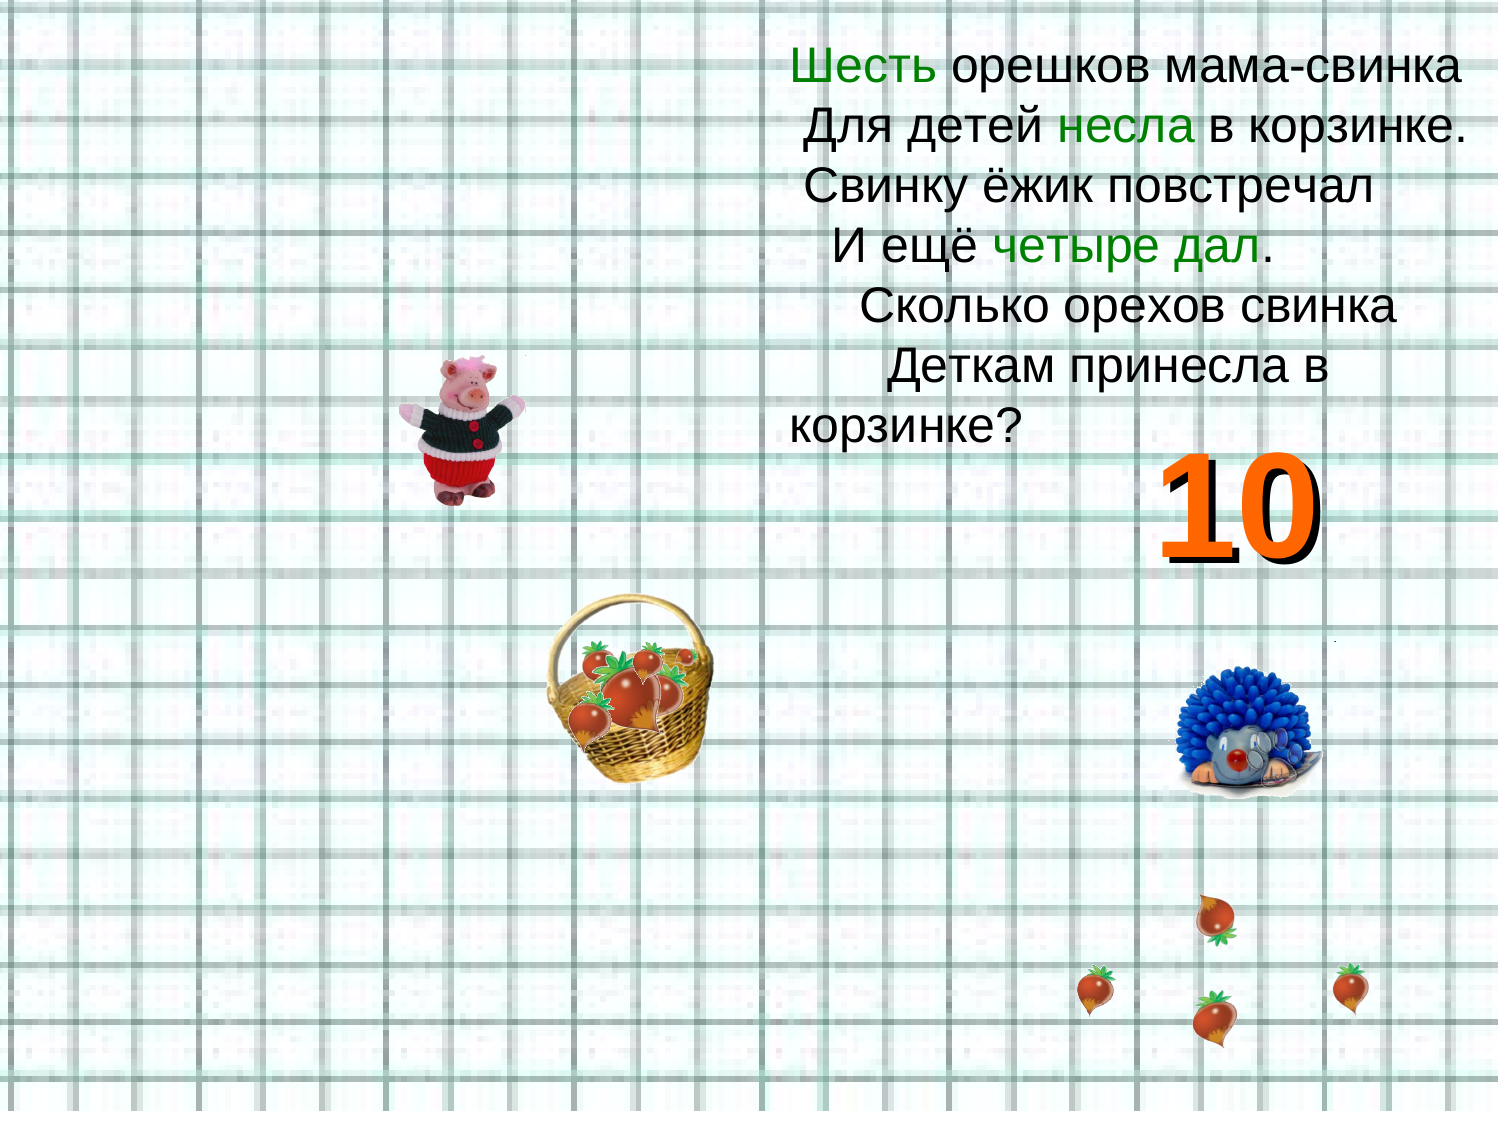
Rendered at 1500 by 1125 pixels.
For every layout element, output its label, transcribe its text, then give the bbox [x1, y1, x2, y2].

text_box Шесть орешков мама-свинка Для детей несла в корзинке. Свинку ёжик повстречал И ещё четыре дал. Сколько орехов свинка Деткам принесла в корзинке? [774, 24, 1500, 461]
text_box 10 [956, 399, 1500, 595]
picture [0, 0, 1498, 1111]
